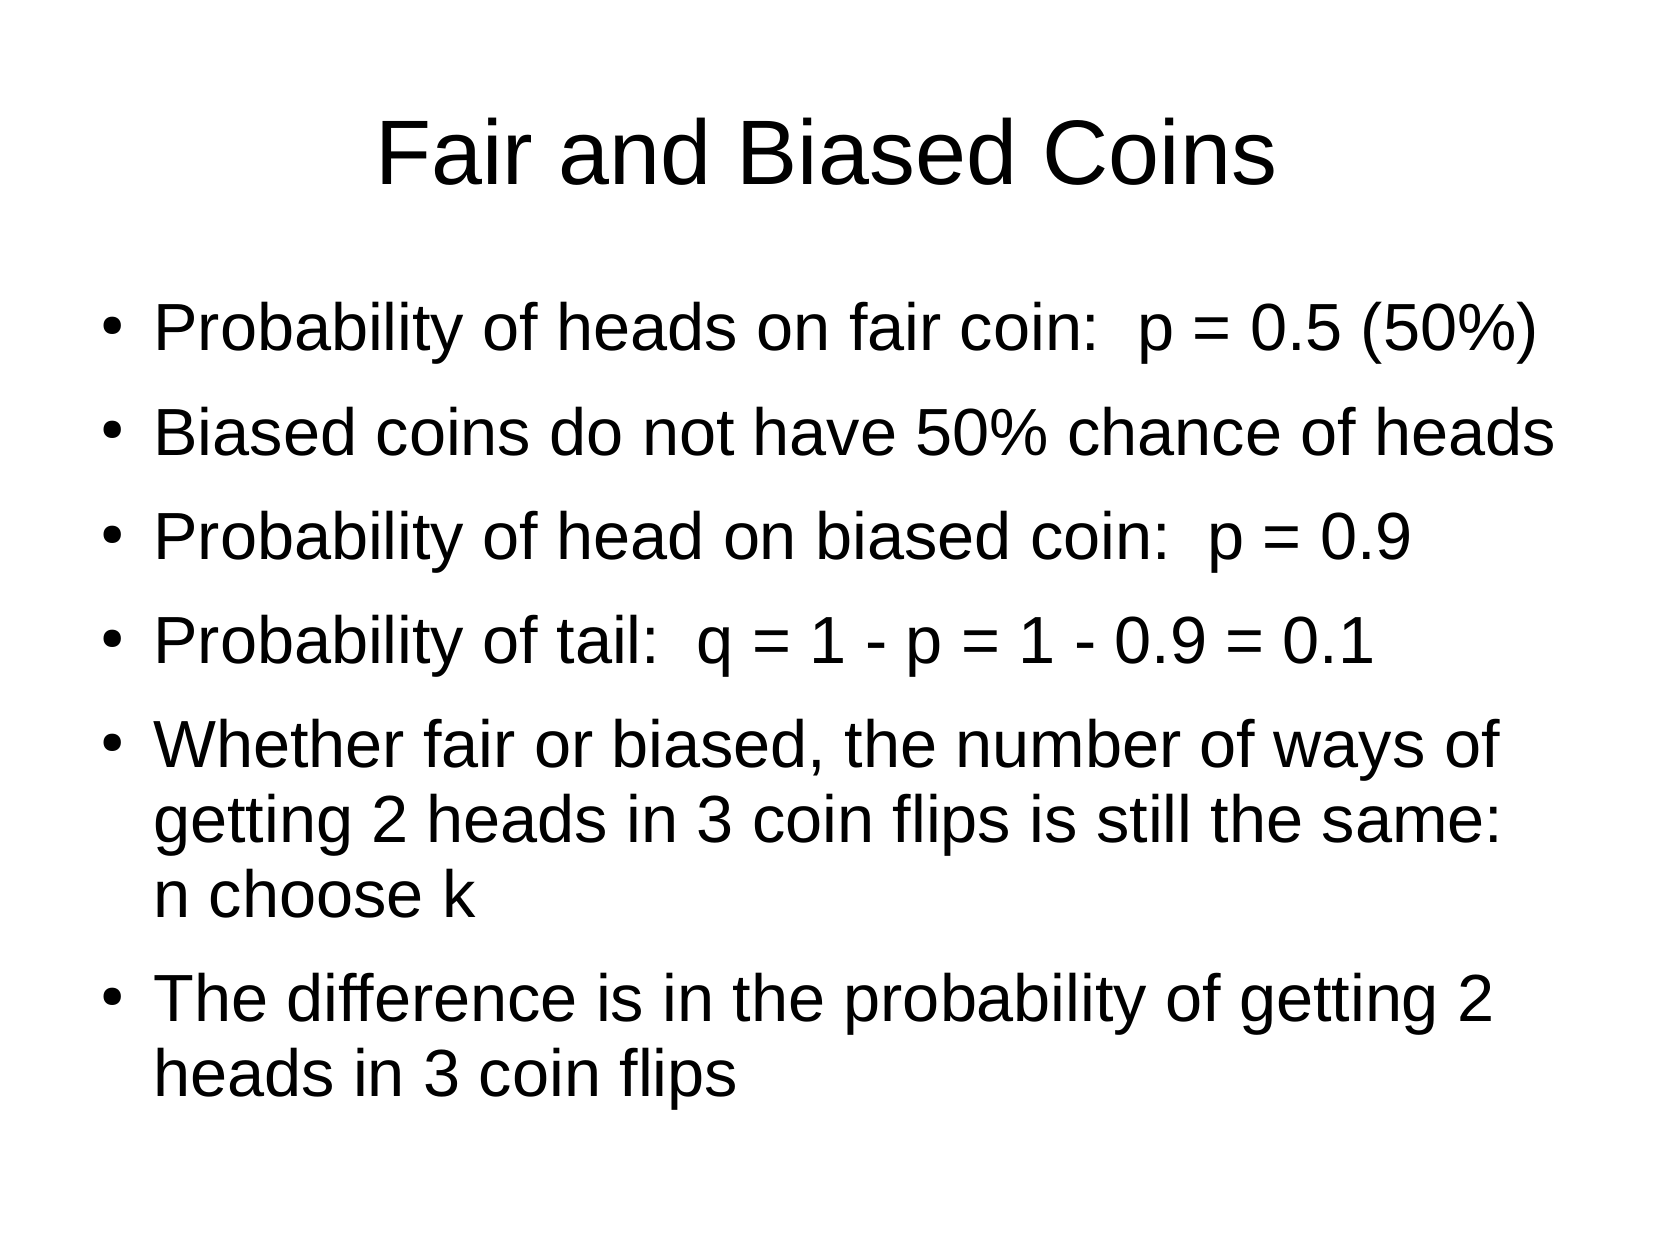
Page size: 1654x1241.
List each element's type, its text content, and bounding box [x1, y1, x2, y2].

list Probability of heads on fair coin: p = 0.5 (50%) Biased coins do not have 50% chance of heads Probability of head on biased coin: p = 0.9 Probability of tail: q = 1 - p = 1 - 0.9 = 0.1 Whether fair or biased, the number of ways of getting 2 heads in 3 coin flips is still the same: n choose k The difference is in the probability of getting 2 heads in 3 coin flips [82, 290, 1571, 1111]
title Fair and Biased Coins [82, 49, 1571, 257]
